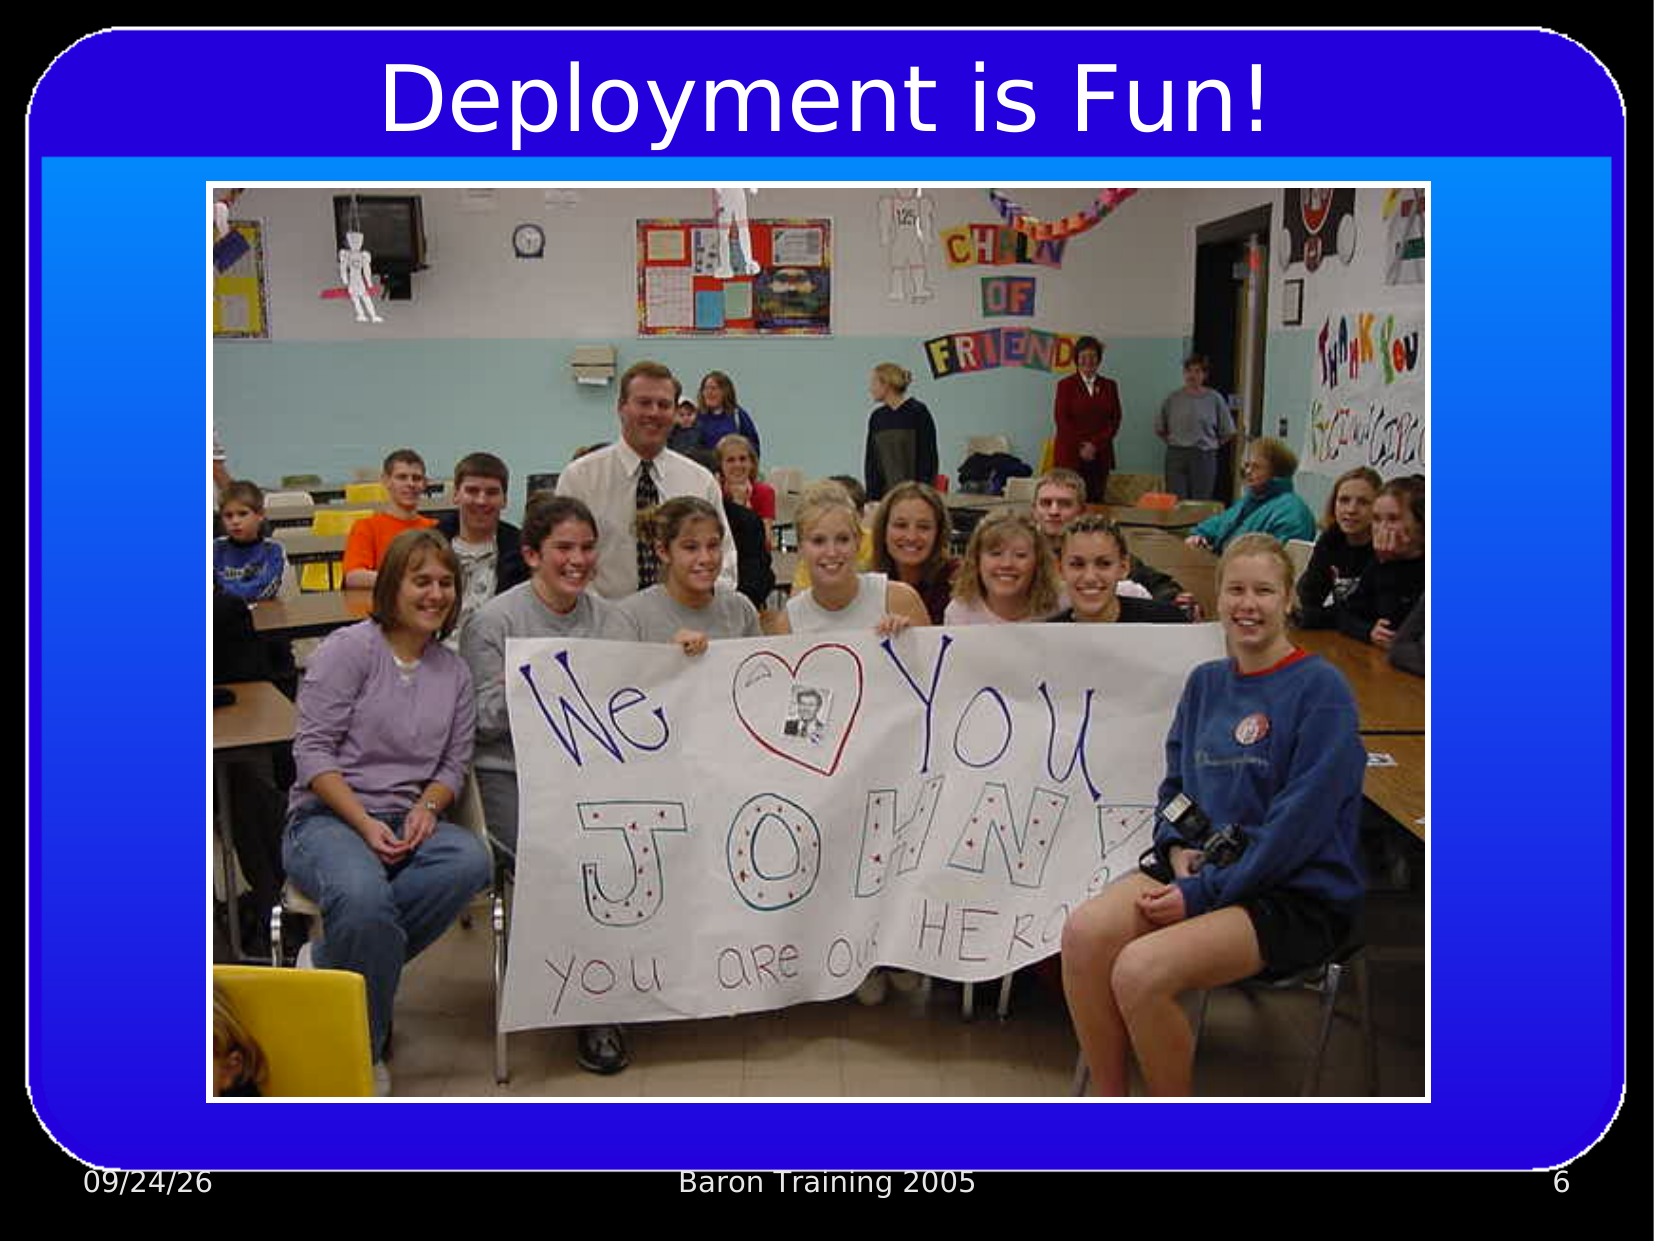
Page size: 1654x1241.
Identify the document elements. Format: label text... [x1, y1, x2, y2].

title Deployment is Fun! [82, 46, 1571, 154]
picture [0, 0, 1654, 1241]
